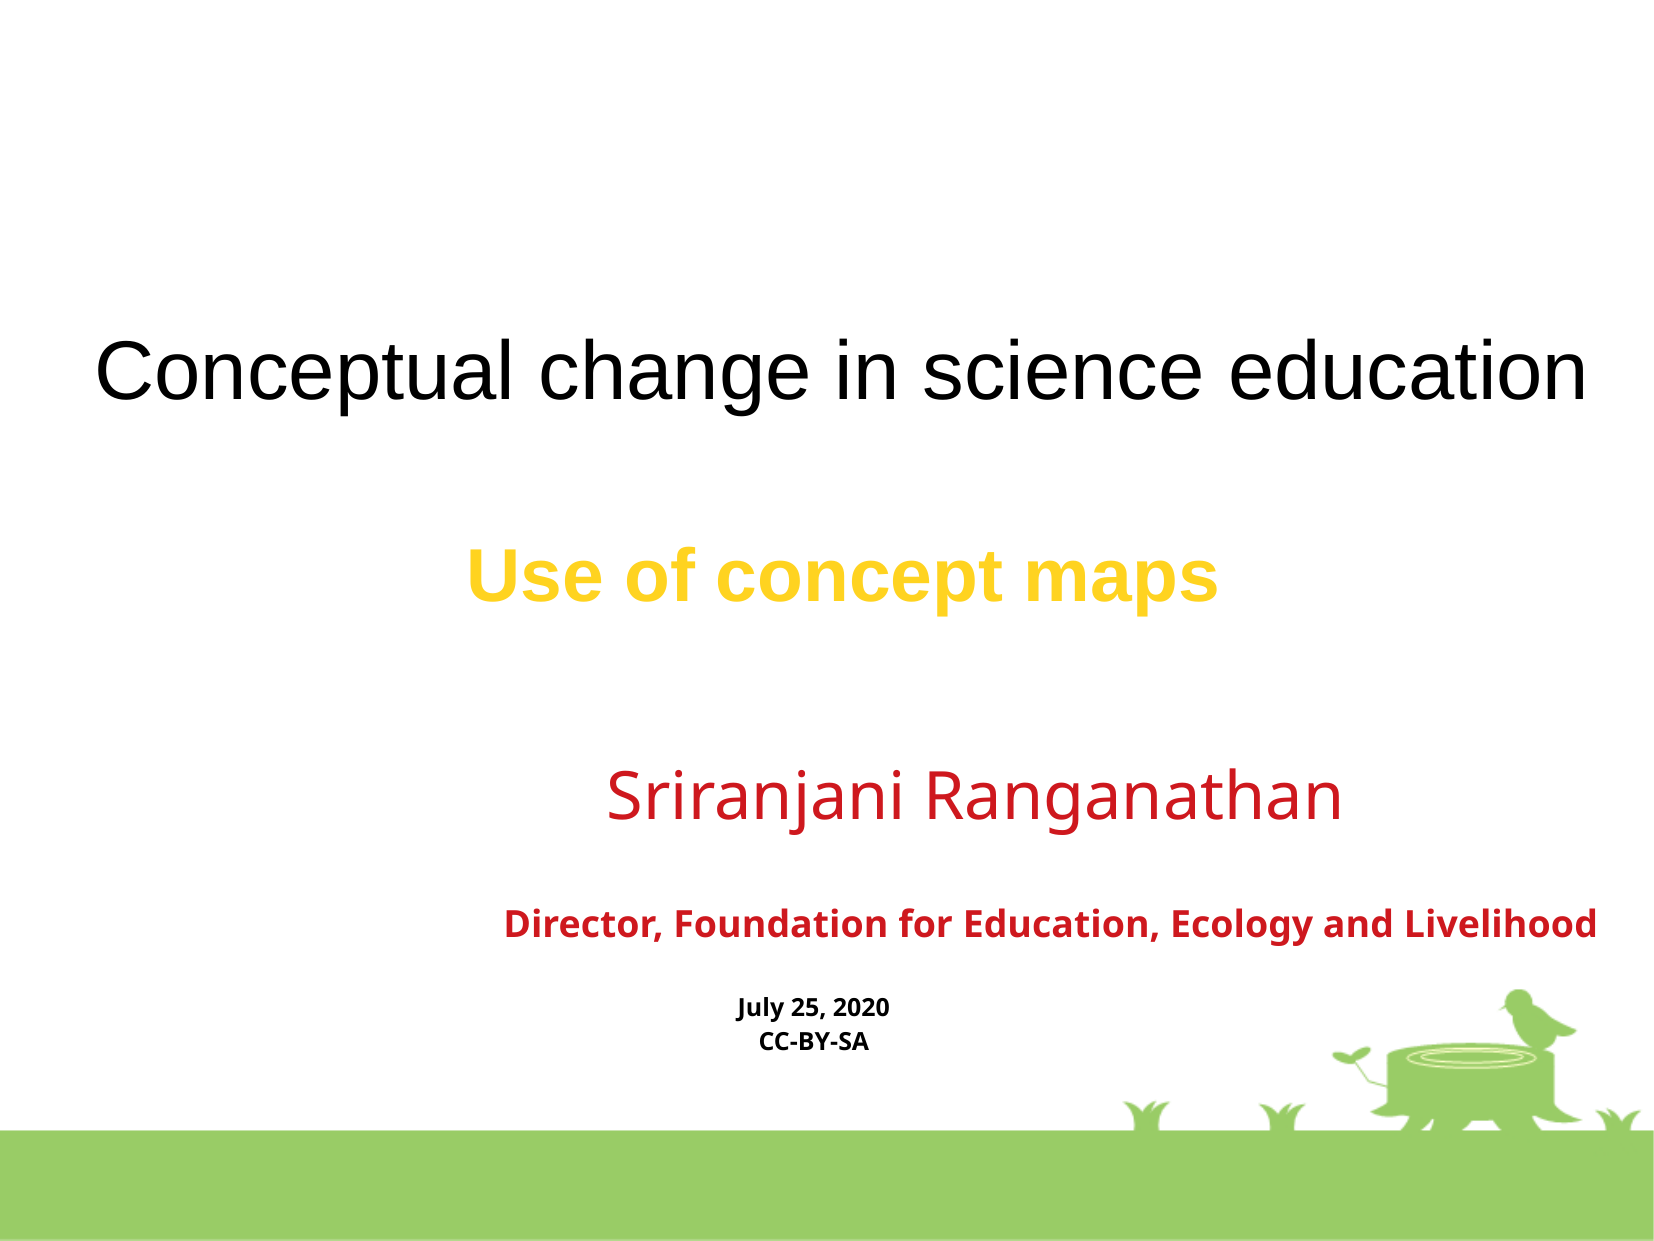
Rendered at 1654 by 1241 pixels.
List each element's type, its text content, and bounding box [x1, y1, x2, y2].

text_box PRESENTED BY: [797, 784, 1613, 855]
text_box July 25, 2020 CC-BY-SA [45, 992, 1583, 1066]
text_box Director, Foundation for Education, Ecology and Livelihood [342, 887, 1615, 958]
title Conceptual change in science education [94, 236, 1642, 506]
subtitle Use of concept maps [466, 531, 1625, 621]
picture [0, 0, 1654, 1241]
text_box Sriranjani Ranganathan [395, 747, 1361, 841]
